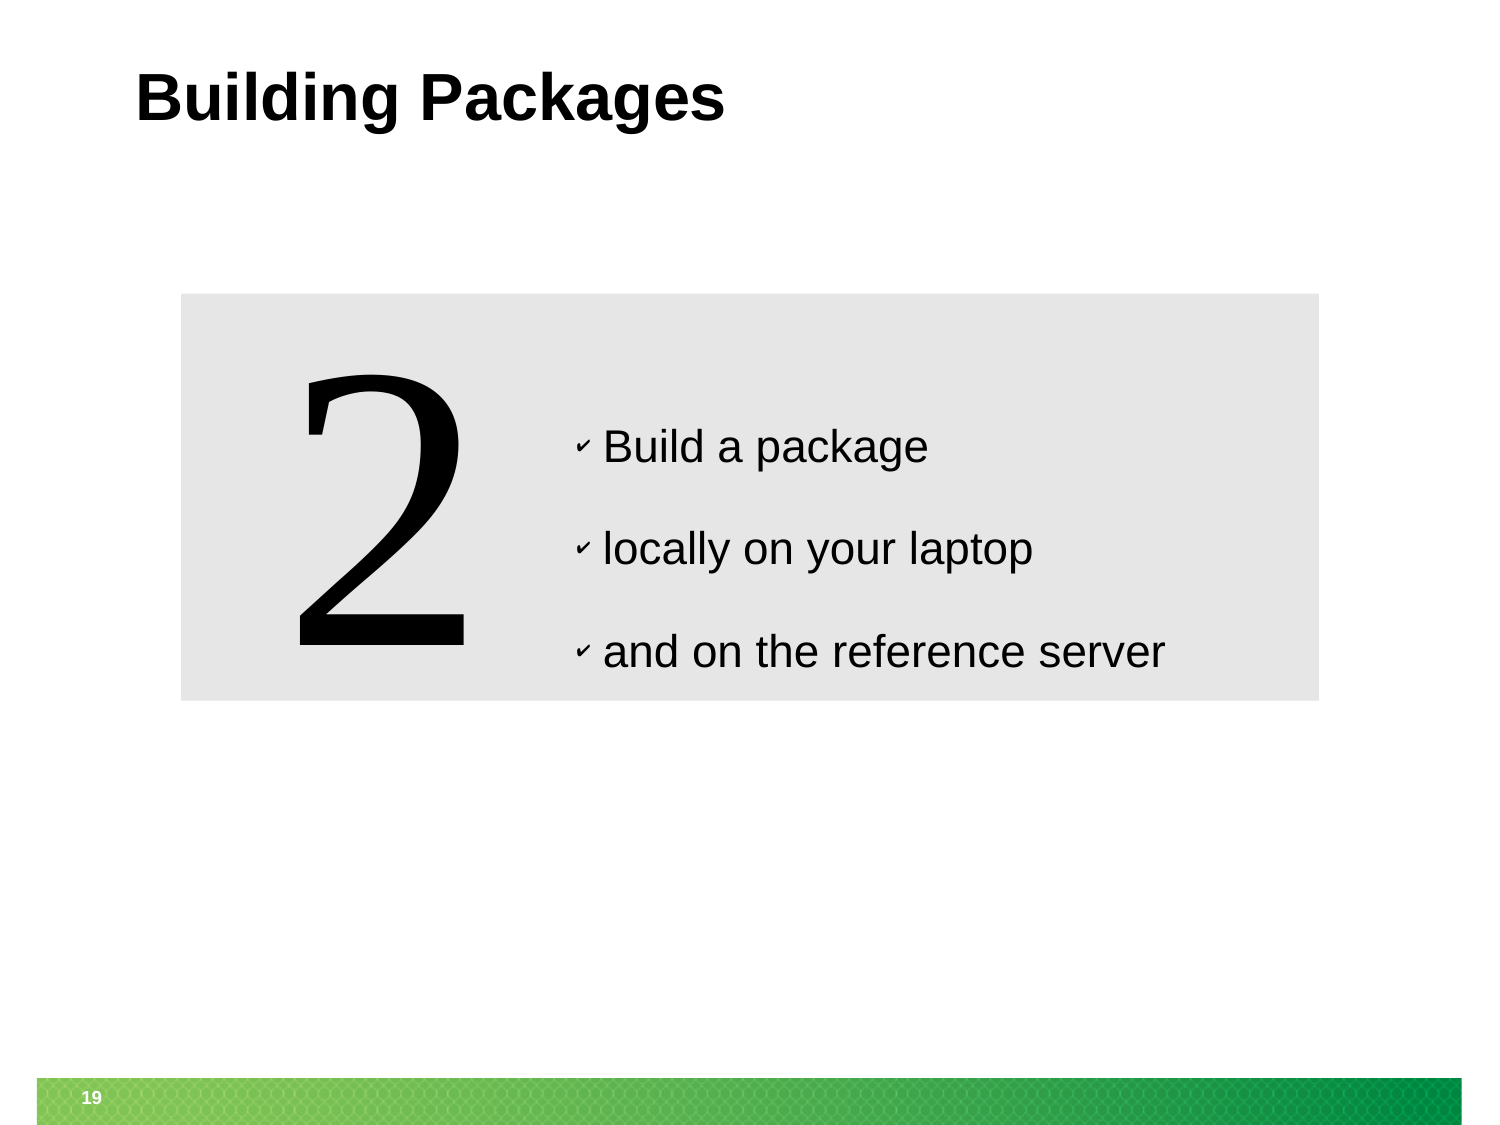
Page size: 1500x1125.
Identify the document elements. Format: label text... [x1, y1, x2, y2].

text_box Build a package locally on your laptop and on the reference server [576, 369, 1167, 626]
title Building Packages [135, 41, 1372, 204]
picture [36, 1078, 1462, 1125]
text_box [534, 293, 1319, 701]
text_box 2 [282, 258, 534, 716]
text_box [181, 293, 282, 701]
